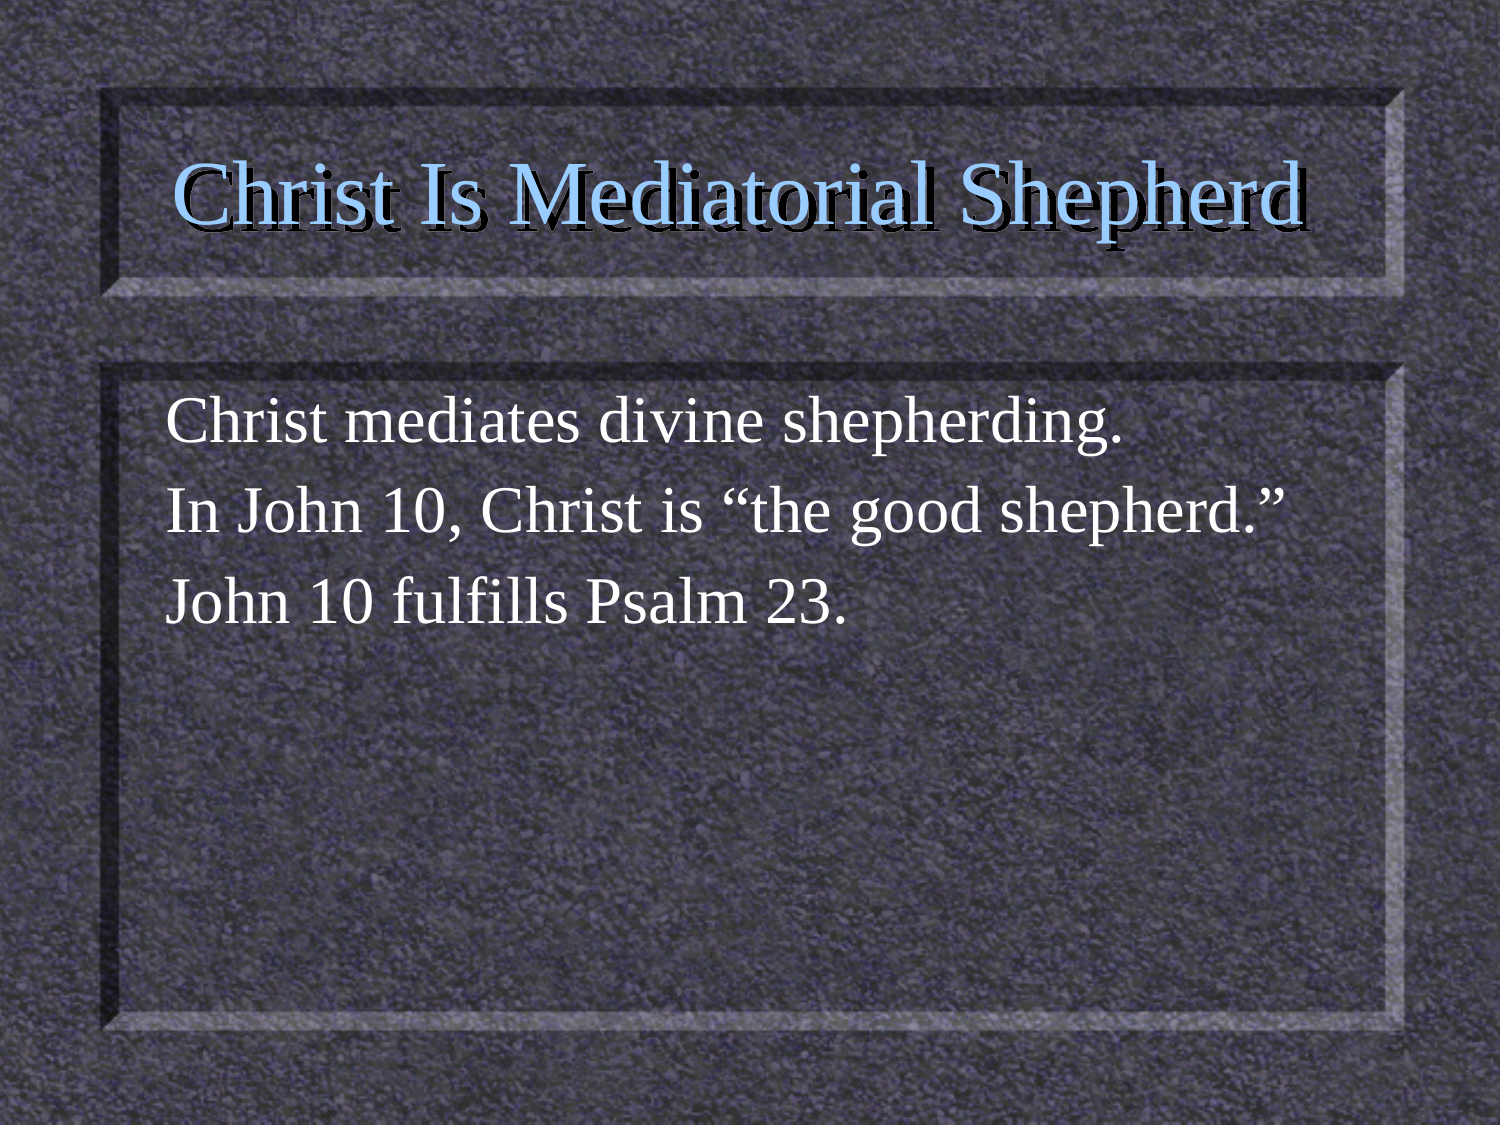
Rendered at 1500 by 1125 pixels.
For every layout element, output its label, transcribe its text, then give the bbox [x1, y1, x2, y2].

title Christ Is Mediatorial Shepherd [150, 135, 1351, 253]
list Christ mediates divine shepherding. In John 10, Christ is “the good shepherd.” John 10 fulfills Psalm 23. [149, 374, 1375, 1000]
picture [0, 0, 1500, 1125]
